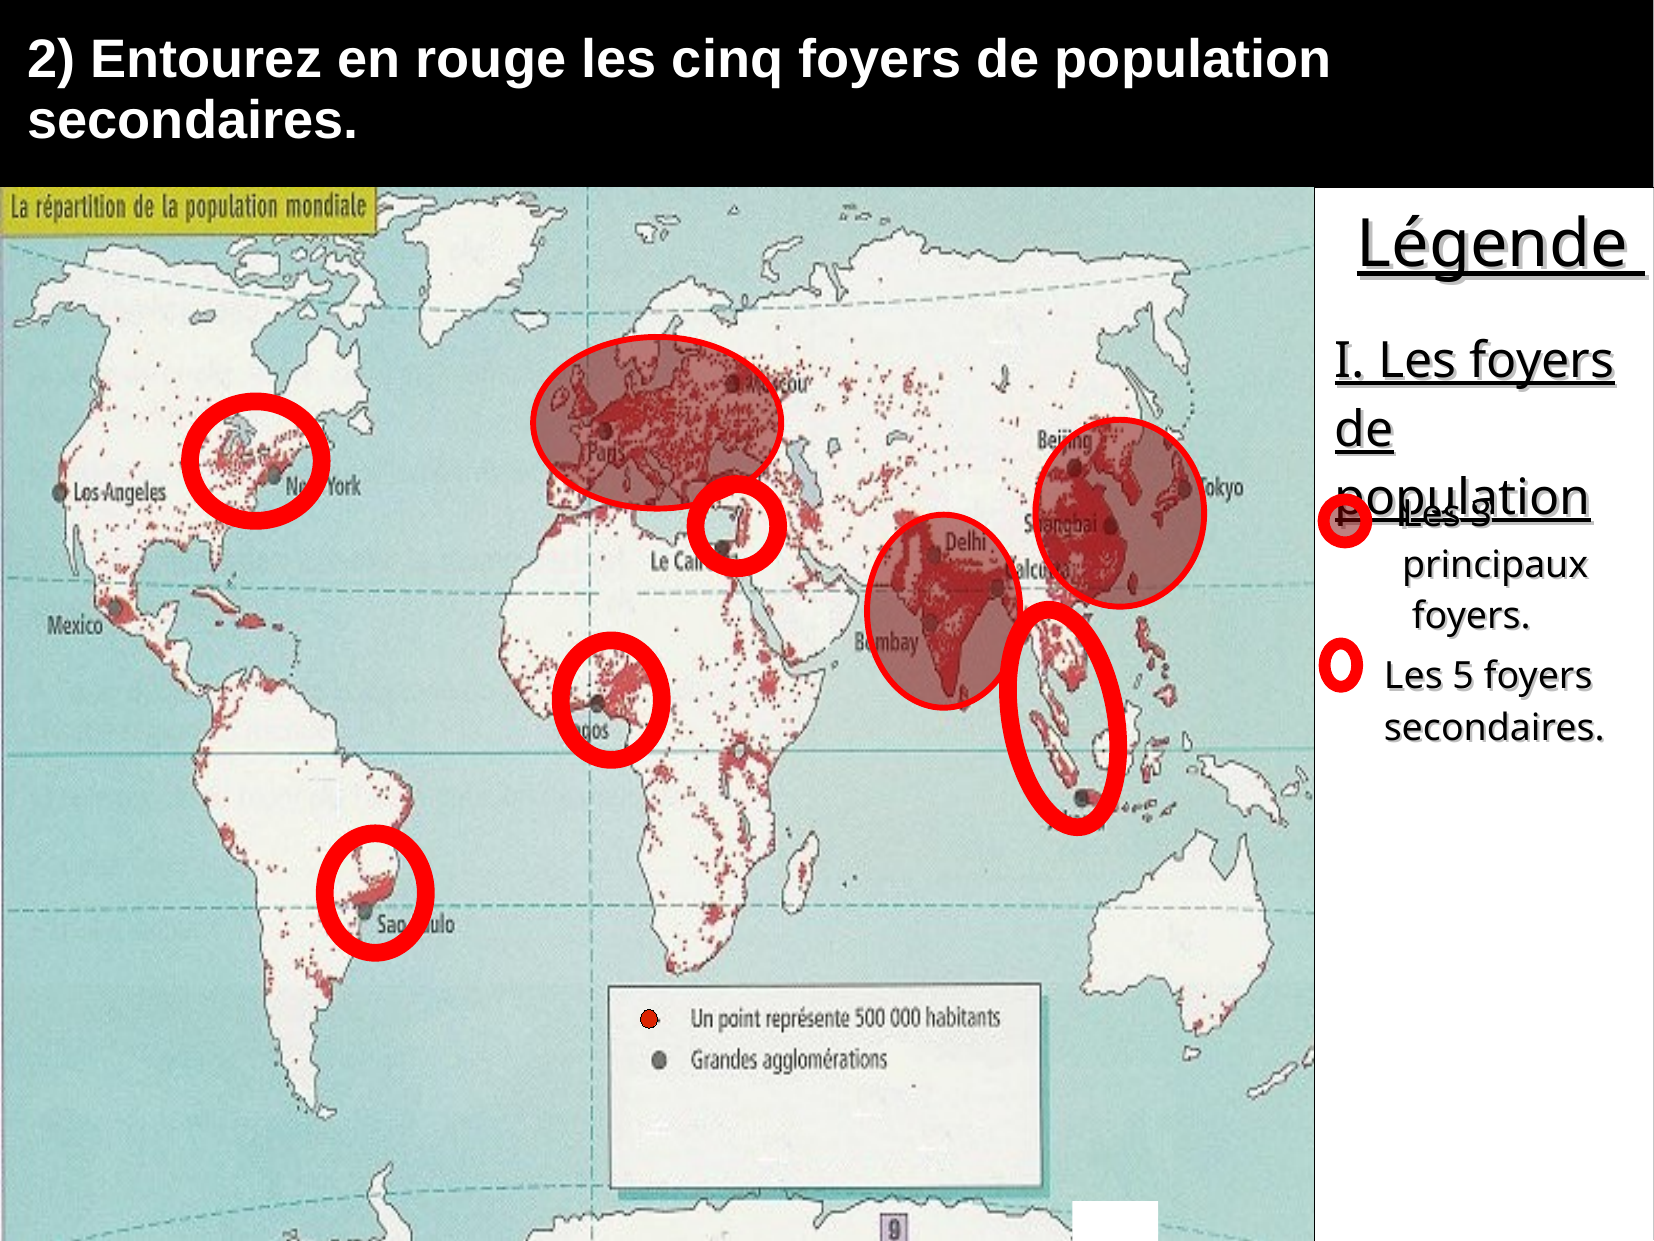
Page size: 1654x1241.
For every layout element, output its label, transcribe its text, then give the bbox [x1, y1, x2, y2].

text_box [1072, 1201, 1159, 1241]
text_box [867, 514, 1119, 828]
text_box Légende [1341, 187, 1654, 296]
text_box 2) Entourez en rouge les cinq foyers de population secondaires. [12, 21, 1654, 163]
text_box Les 5 foyers secondaires. [1369, 641, 1633, 761]
text_box [324, 833, 426, 953]
text_box [1035, 419, 1205, 607]
text_box I. Les foyers de population [1319, 316, 1654, 471]
text_box [1314, 187, 1654, 1241]
text_box [640, 1009, 658, 1029]
text_box [189, 401, 322, 521]
text_box [533, 336, 782, 569]
picture [0, 187, 1314, 1241]
text_box Les 3 principaux foyers. [1387, 479, 1606, 641]
text_box [560, 640, 662, 760]
